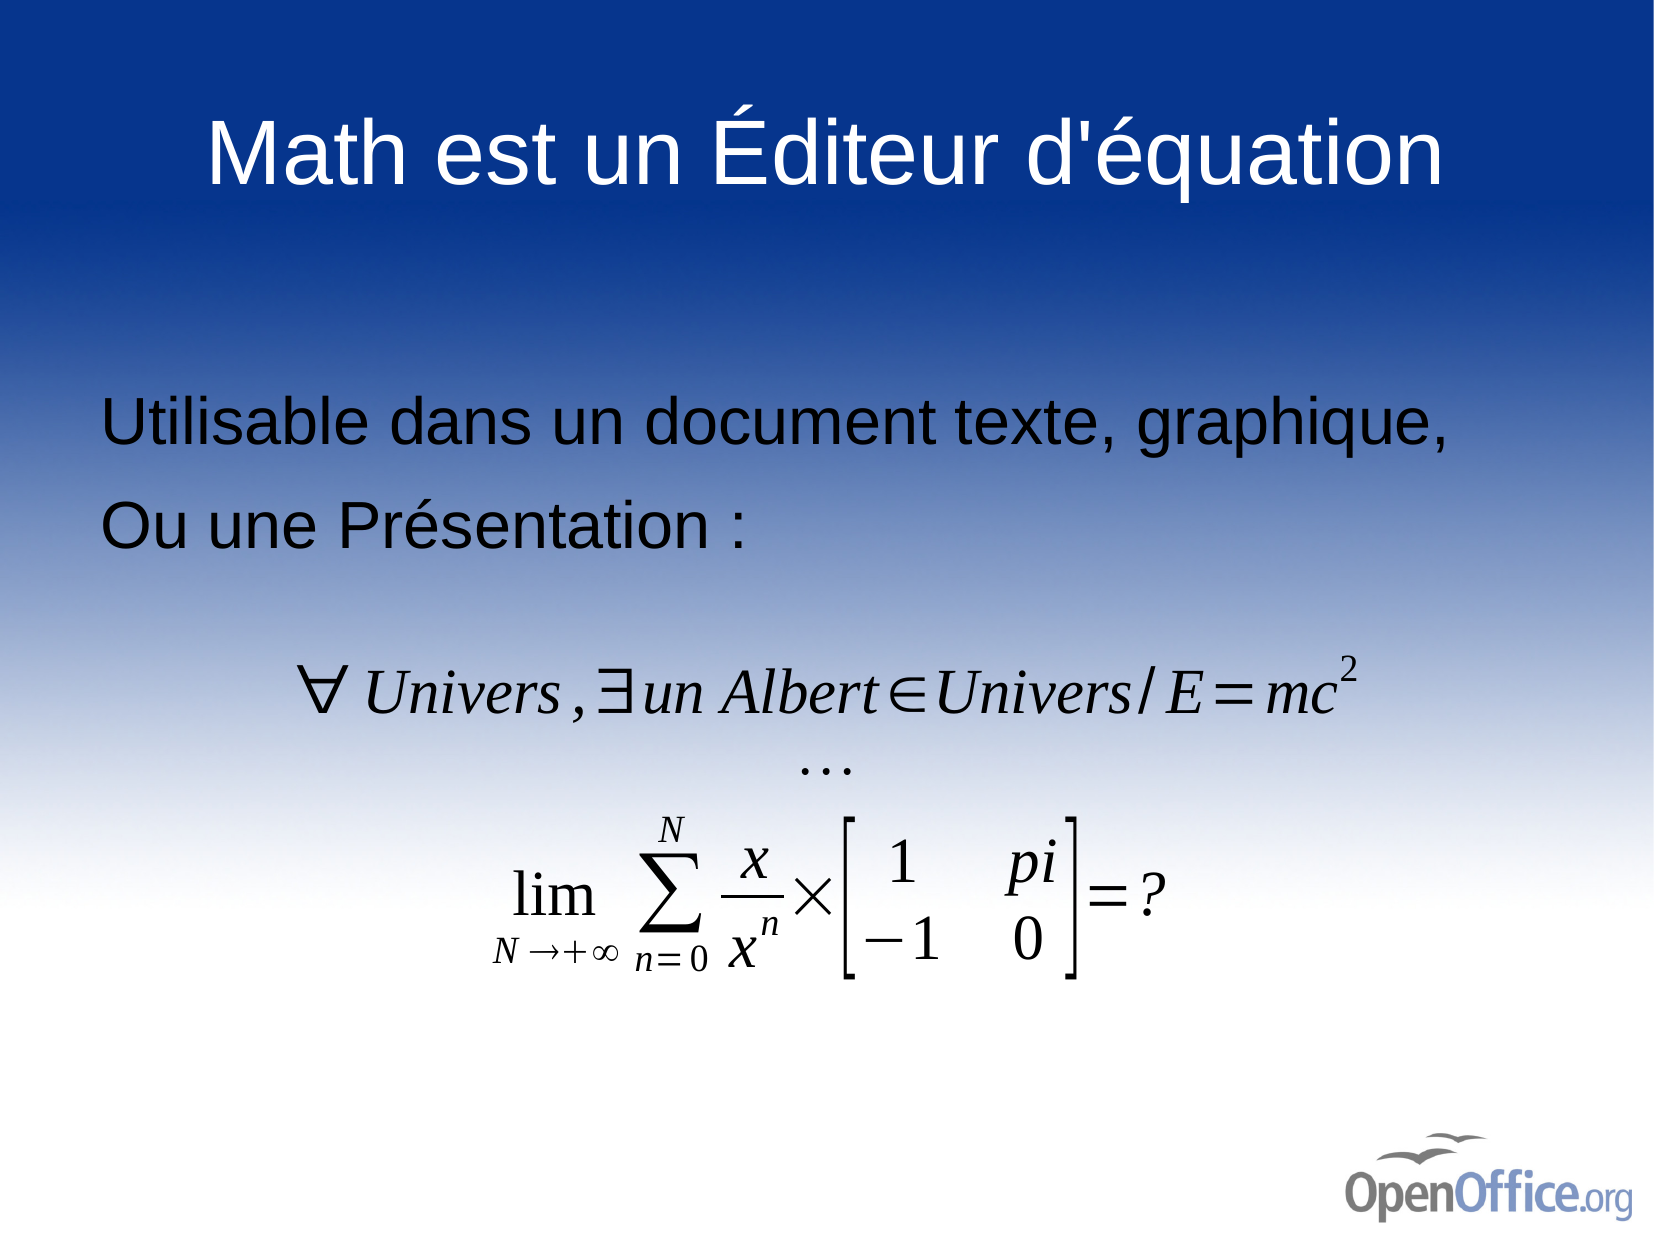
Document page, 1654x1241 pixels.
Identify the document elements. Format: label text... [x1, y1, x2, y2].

picture [0, 0, 1654, 1241]
title Math est un Éditeur d'équation [82, 49, 1571, 257]
list Utilisable dans un document texte, graphique, Ou une Présentation : [82, 383, 1571, 1109]
chart [280, 649, 1375, 984]
